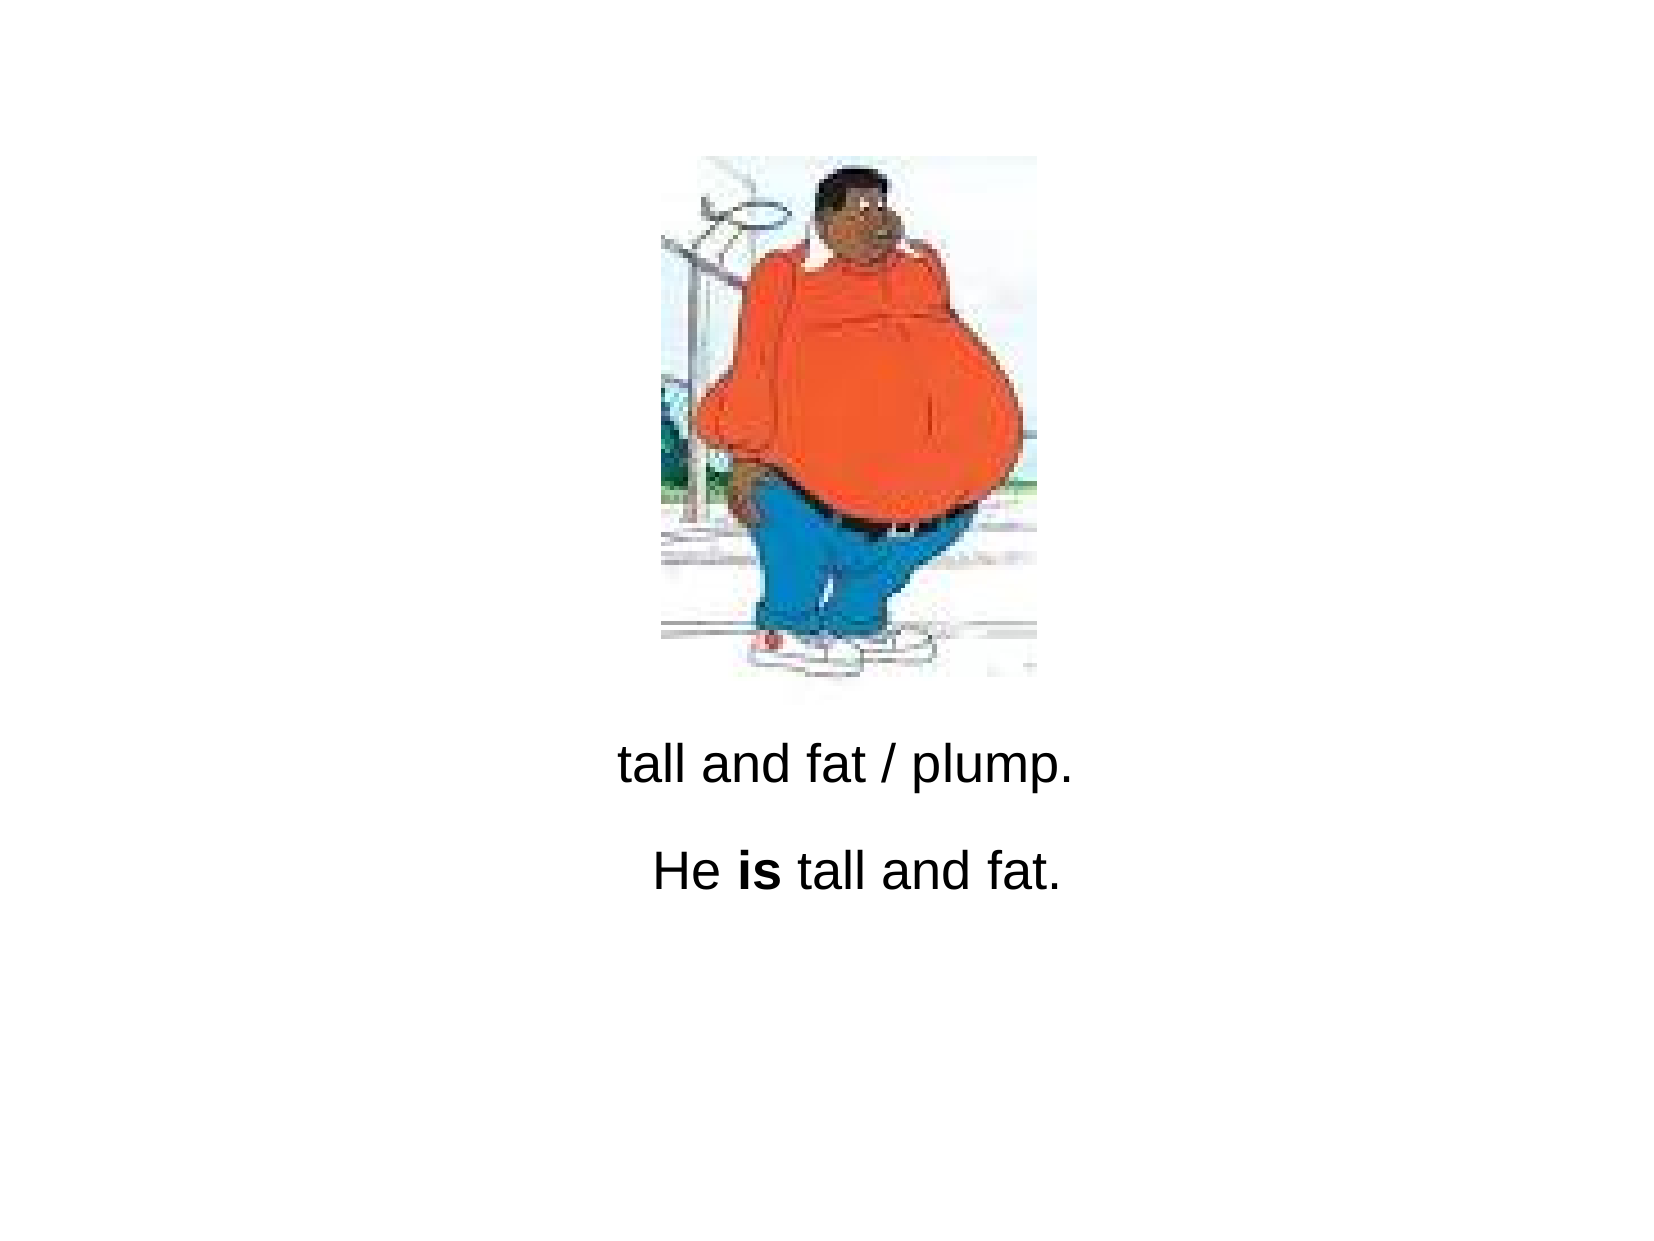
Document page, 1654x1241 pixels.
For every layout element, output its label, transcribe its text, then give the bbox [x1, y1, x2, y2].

picture [661, 156, 1037, 705]
text_box tall and fat / plump. [602, 726, 1090, 802]
text_box He is tall and fat. [637, 832, 1077, 909]
